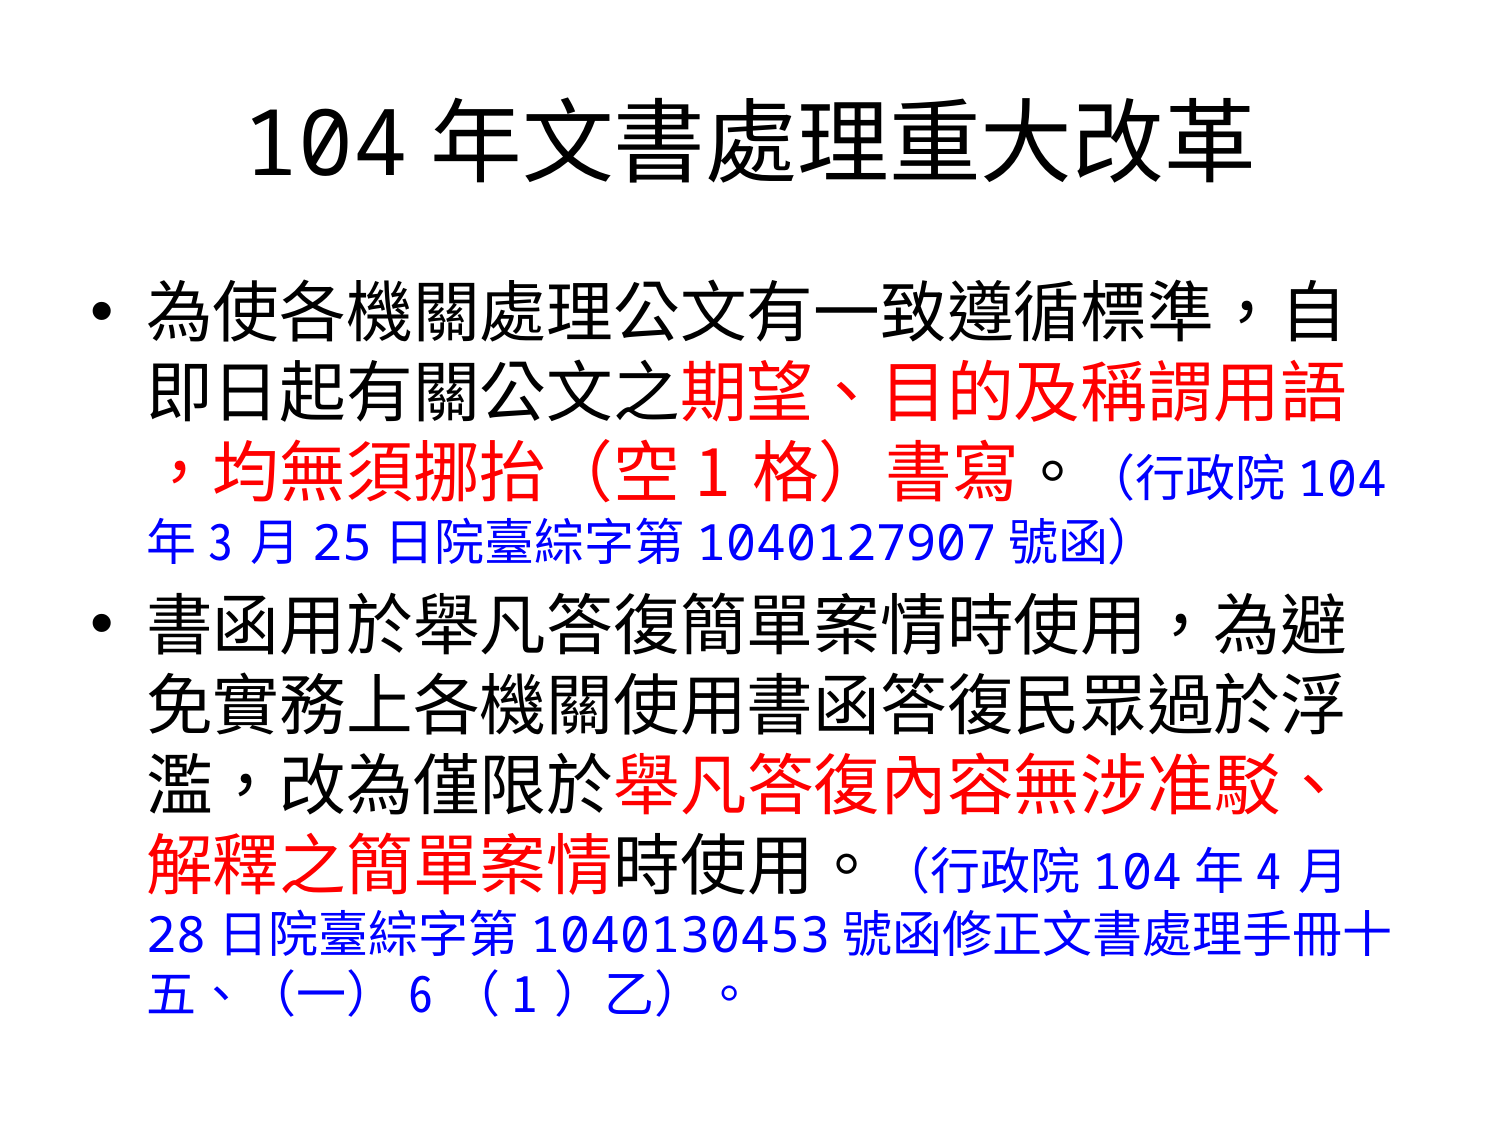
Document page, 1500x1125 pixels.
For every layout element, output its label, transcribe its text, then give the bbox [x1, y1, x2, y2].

title 104年文書處理重大改革 [75, 45, 1426, 233]
list 為使各機關處理公文有一致遵循標準，自即日起有關公文之期望、目的及稱謂用語，均無須挪抬（空1格）書寫。（行政院104年3月25日院臺綜字第1040127907號函） 書函用於舉凡答復簡單案情時使用，為避免實務上各機關使用書函答復民眾過於浮濫，改為僅限於舉凡答復內容無涉准駁、解釋之簡單案情時使用。（行政院104年4月28日院臺綜字第1040130453號函修正文書處理手冊十五、（一）6（1）乙）。 [75, 262, 1426, 1059]
